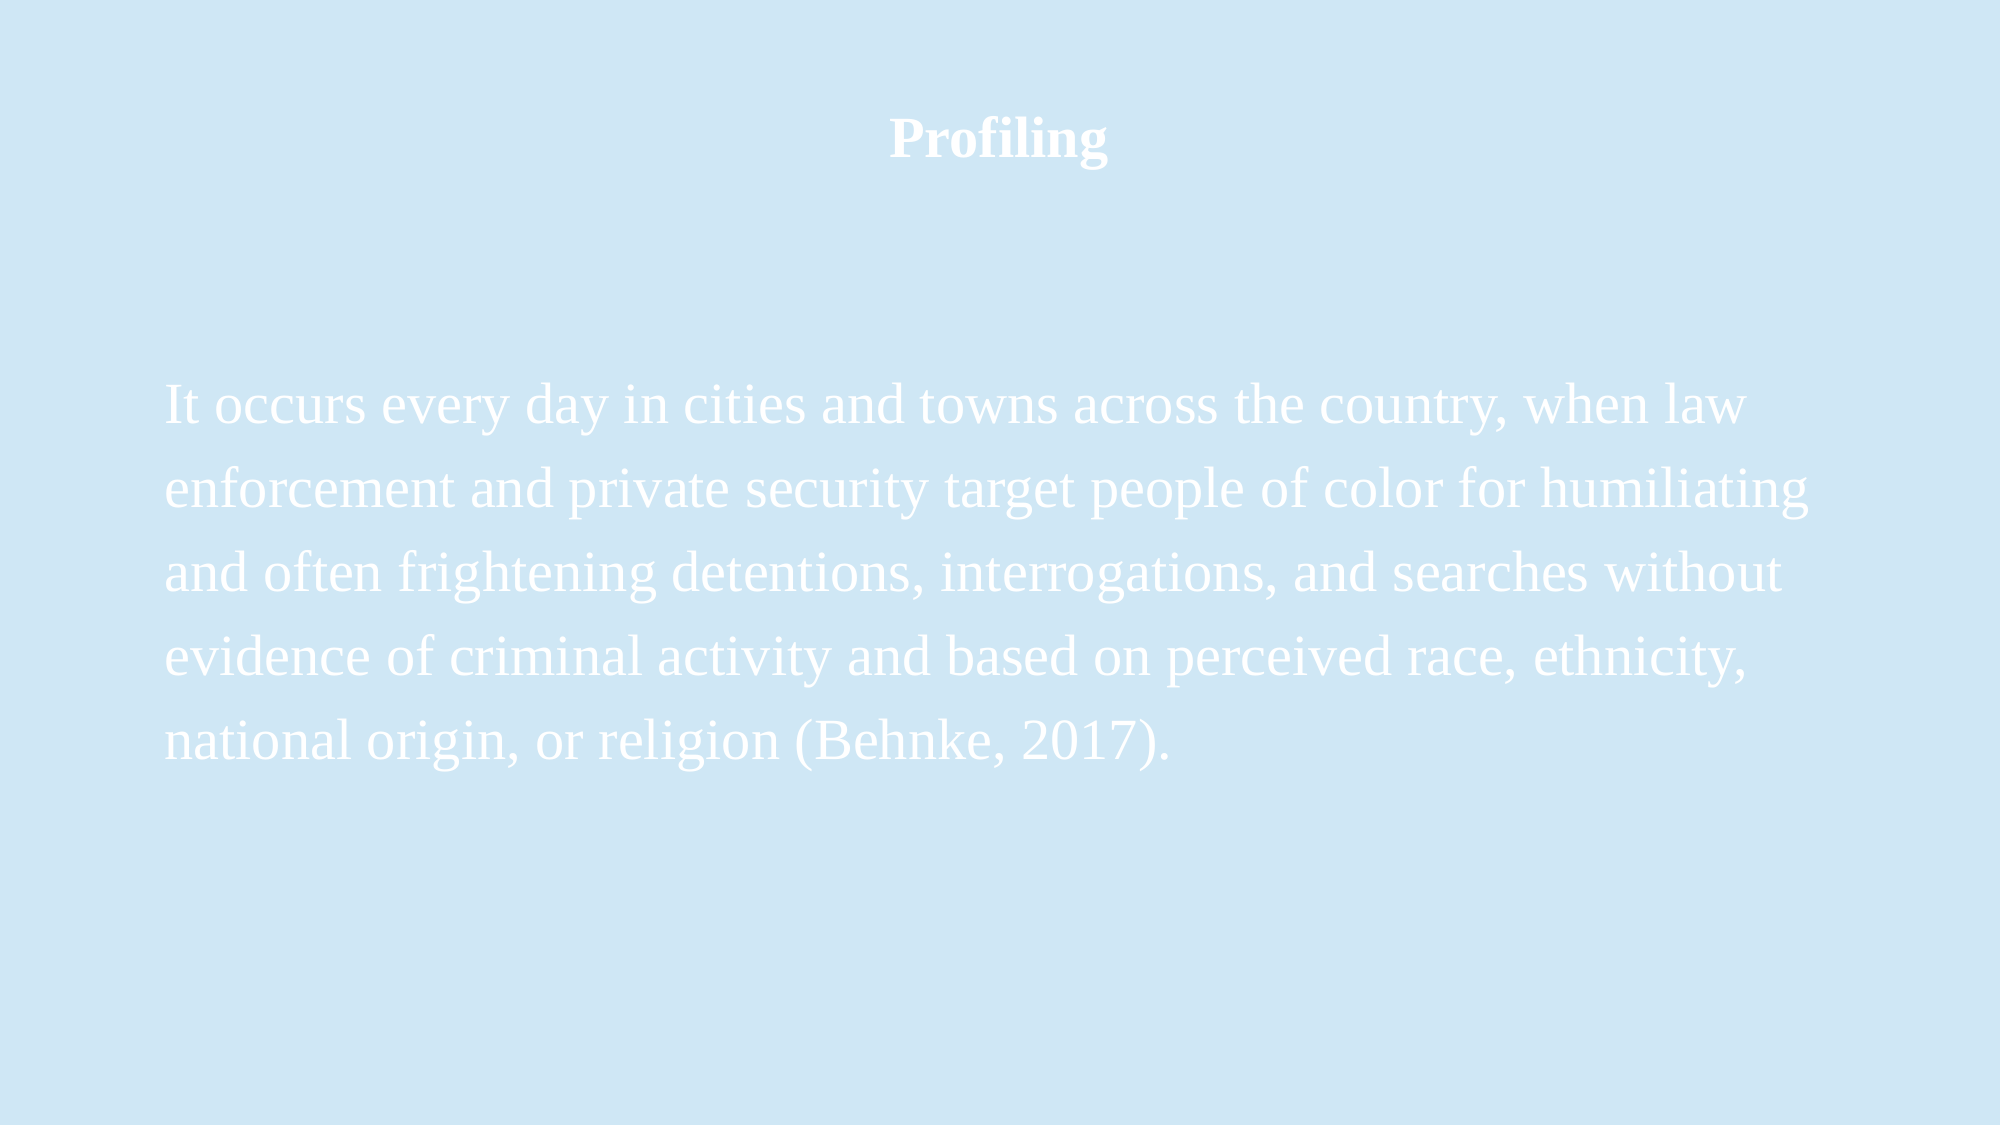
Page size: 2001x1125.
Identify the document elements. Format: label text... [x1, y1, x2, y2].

title Profiling [149, 99, 1849, 318]
list It occurs every day in cities and towns across the country, when law enforcement and private security target people of color for humiliating and often frightening detentions, interrogations, and searches without evidence of criminal activity and based on perceived race, ethnicity, national origin, or religion (Behnke, 2017). [149, 343, 1849, 950]
